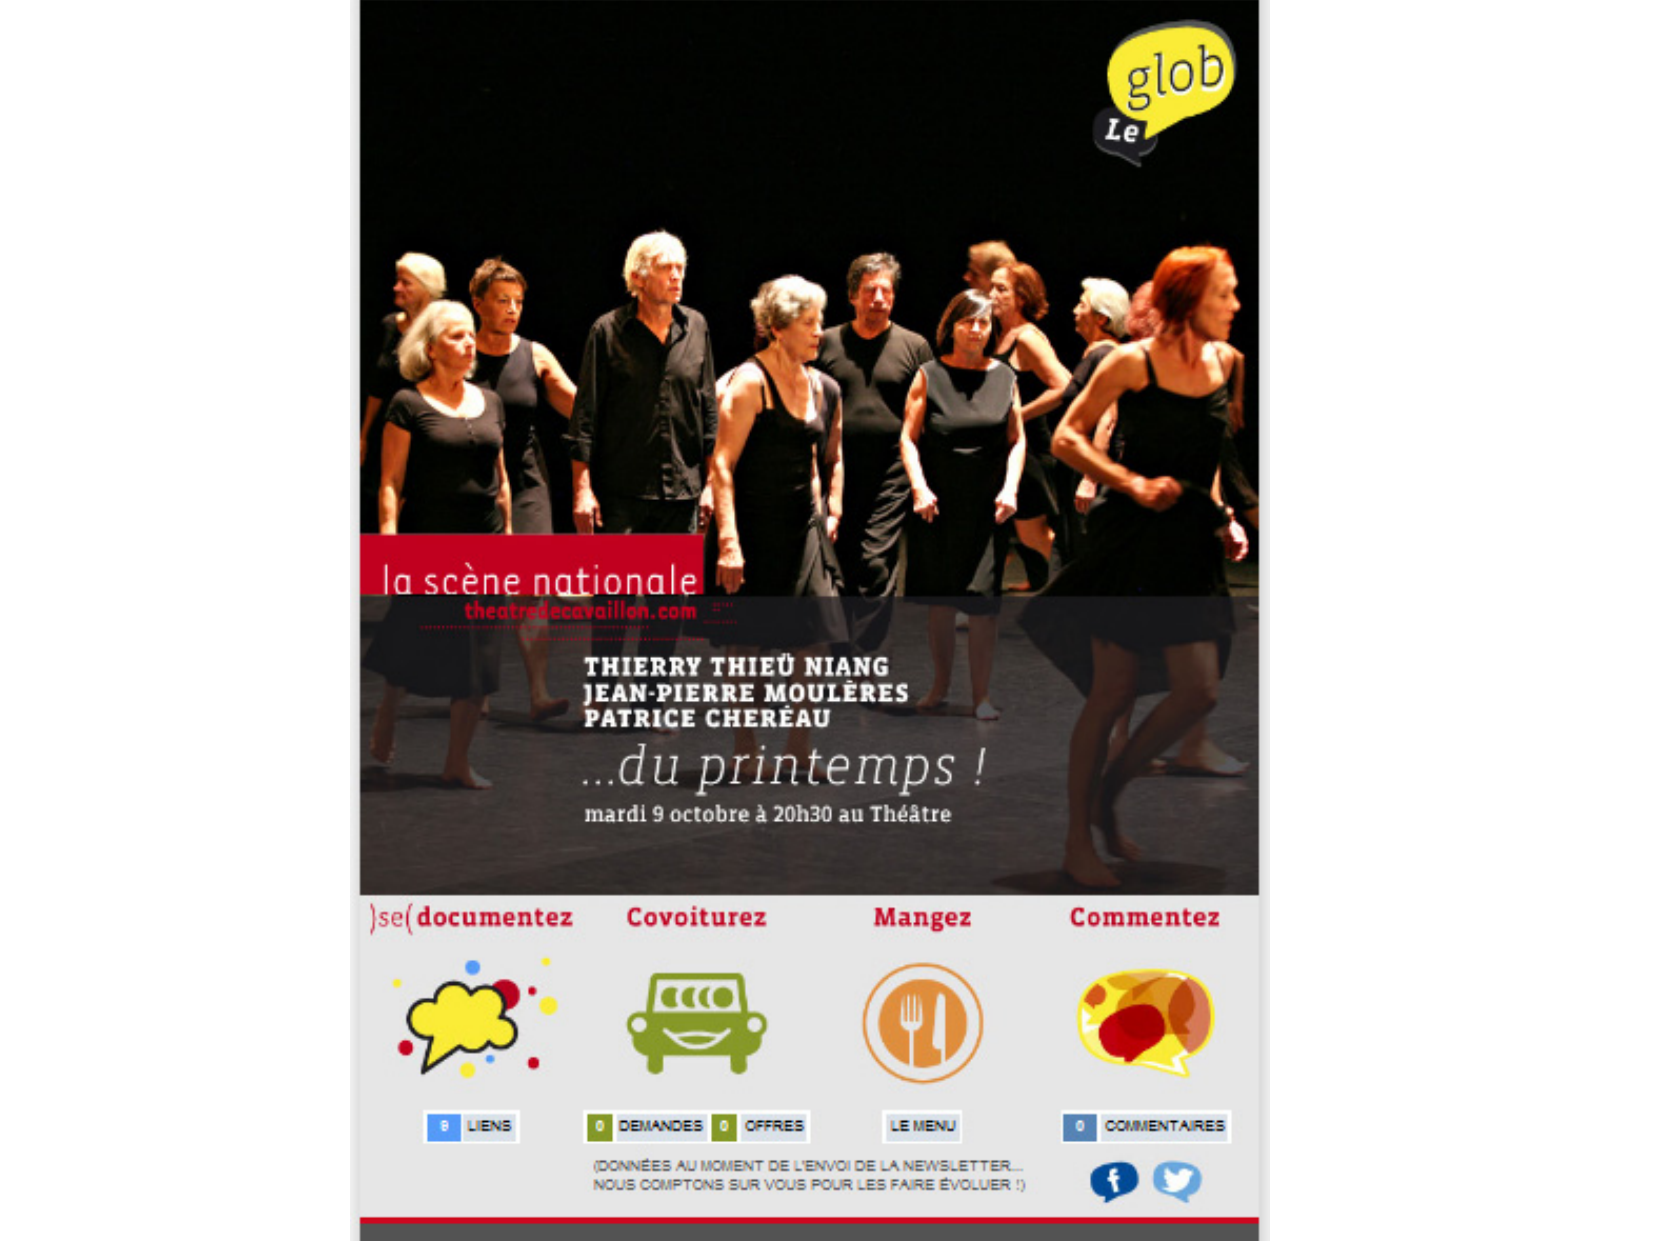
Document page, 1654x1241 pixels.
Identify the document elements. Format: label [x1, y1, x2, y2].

picture [350, 0, 1270, 1241]
